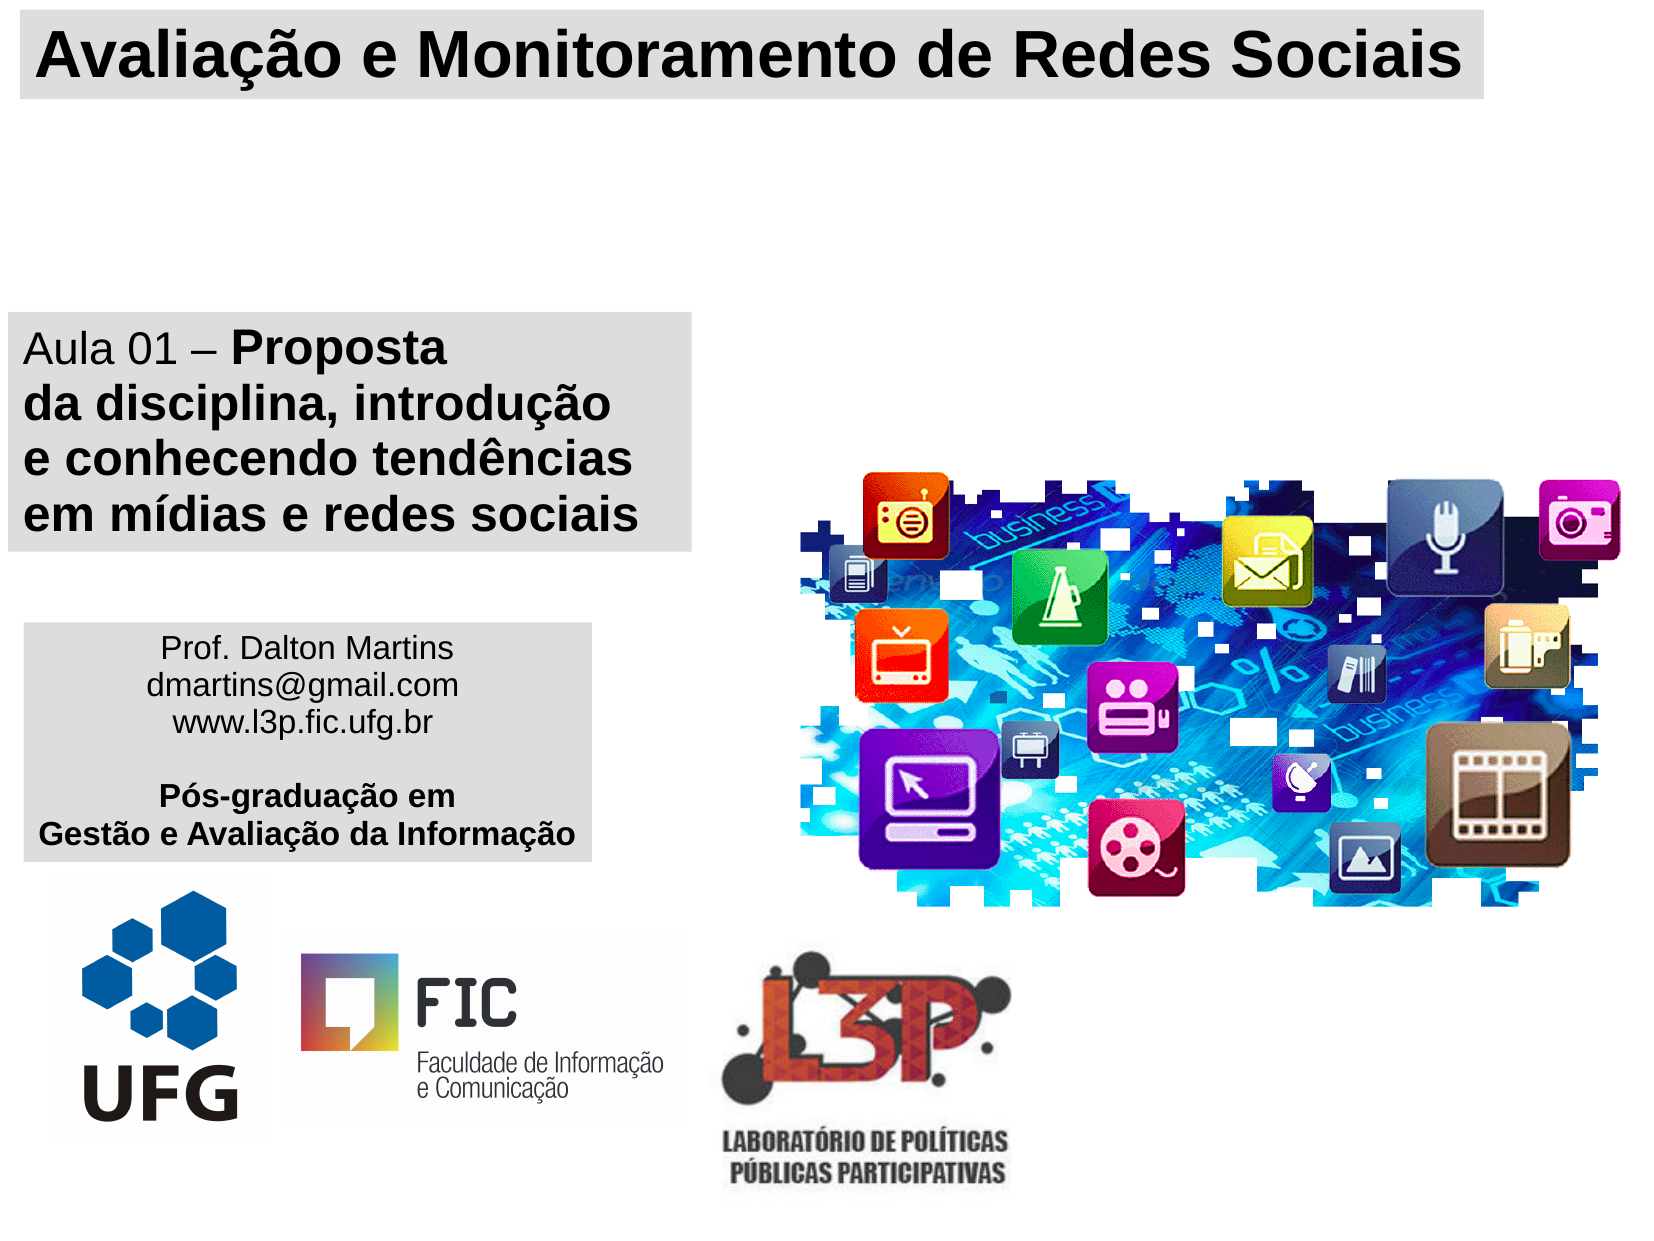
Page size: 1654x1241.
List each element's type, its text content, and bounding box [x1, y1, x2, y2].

picture [47, 873, 272, 1139]
text_box Aula 01 – Proposta da disciplina, introdução e conhecendo tendências em mídias e redes sociais [8, 311, 692, 552]
picture [698, 457, 1627, 1229]
text_box Prof. Dalton Martins dmartins@gmail.com www.l3p.fic.ufg.br Pós-graduação em Gestão e Avaliação da Informação [23, 622, 592, 863]
picture [281, 932, 683, 1125]
text_box Avaliação e Monitoramento de Redes Sociais [19, 9, 1484, 100]
